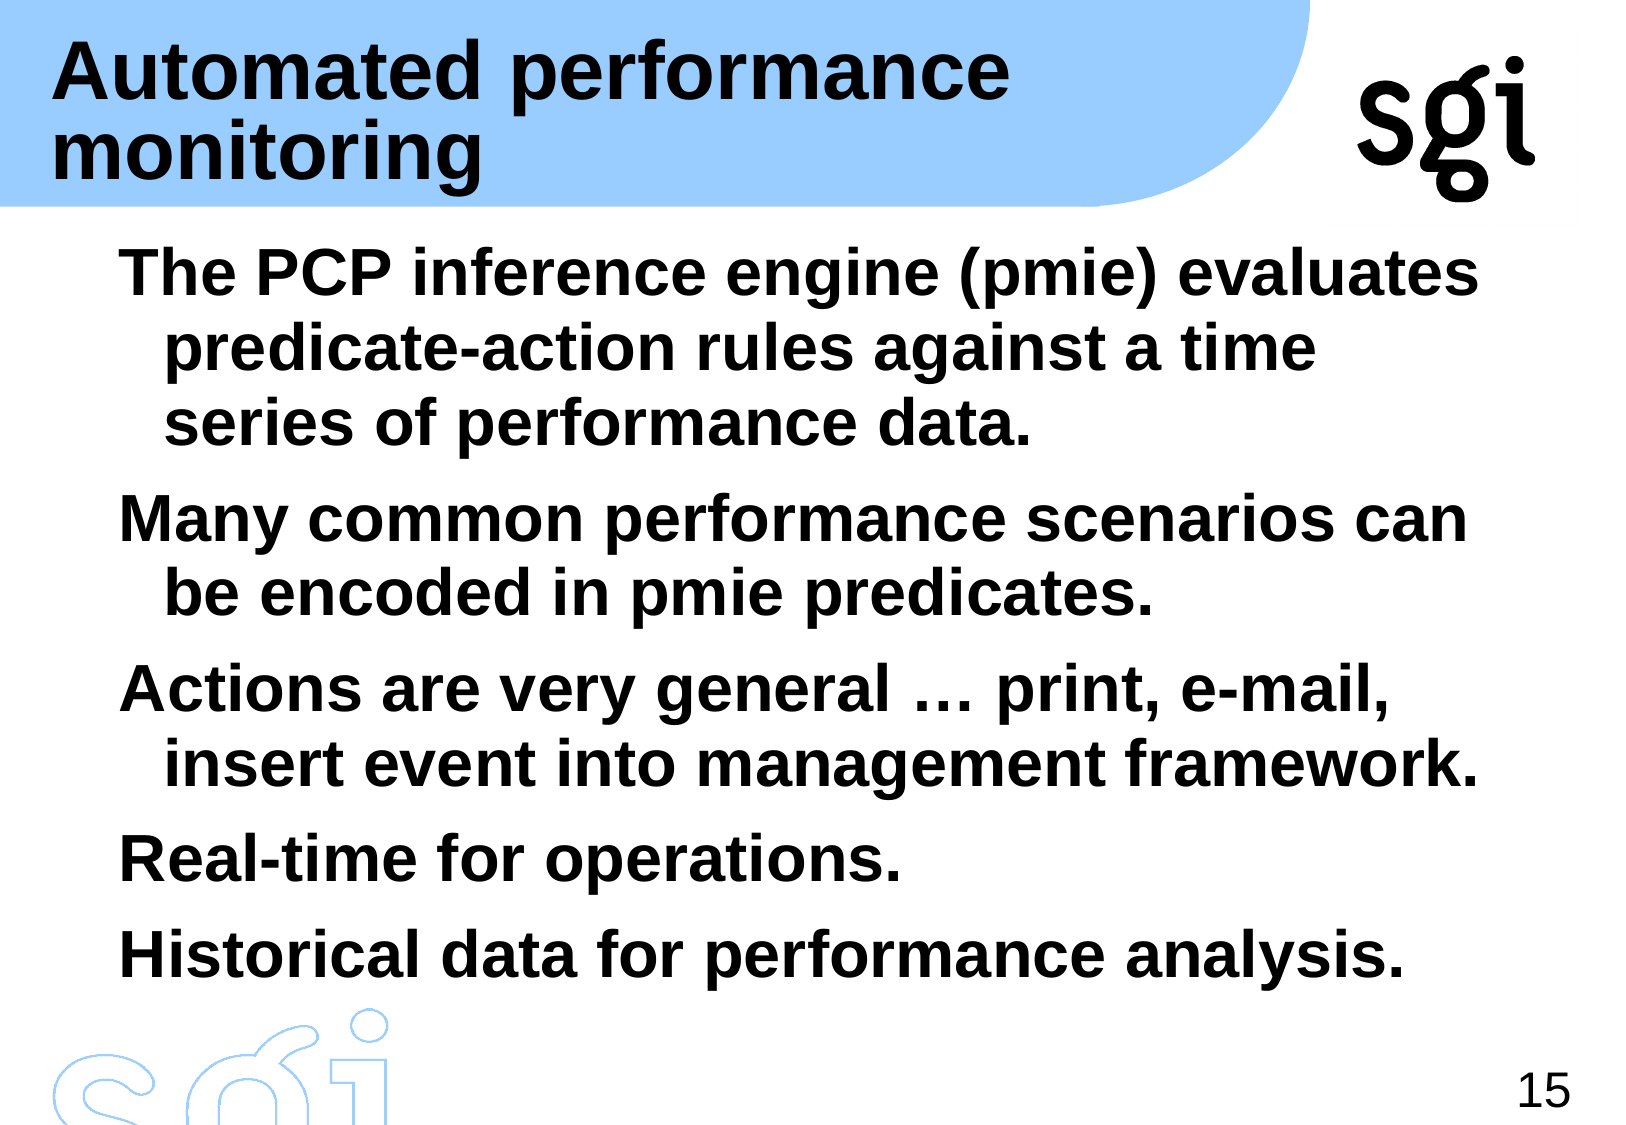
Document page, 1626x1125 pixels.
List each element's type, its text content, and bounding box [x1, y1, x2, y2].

list The PCP inference engine (pmie) evaluates predicate-action rules against a time series of performance data. Many common performance scenarios can be encoded in pmie predicates. Actions are very general … print, e-mail, insert event into management framework. Real-time for operations. Historical data for performance analysis. [87, 228, 1538, 1046]
title Automated performance monitoring [36, 24, 1318, 208]
